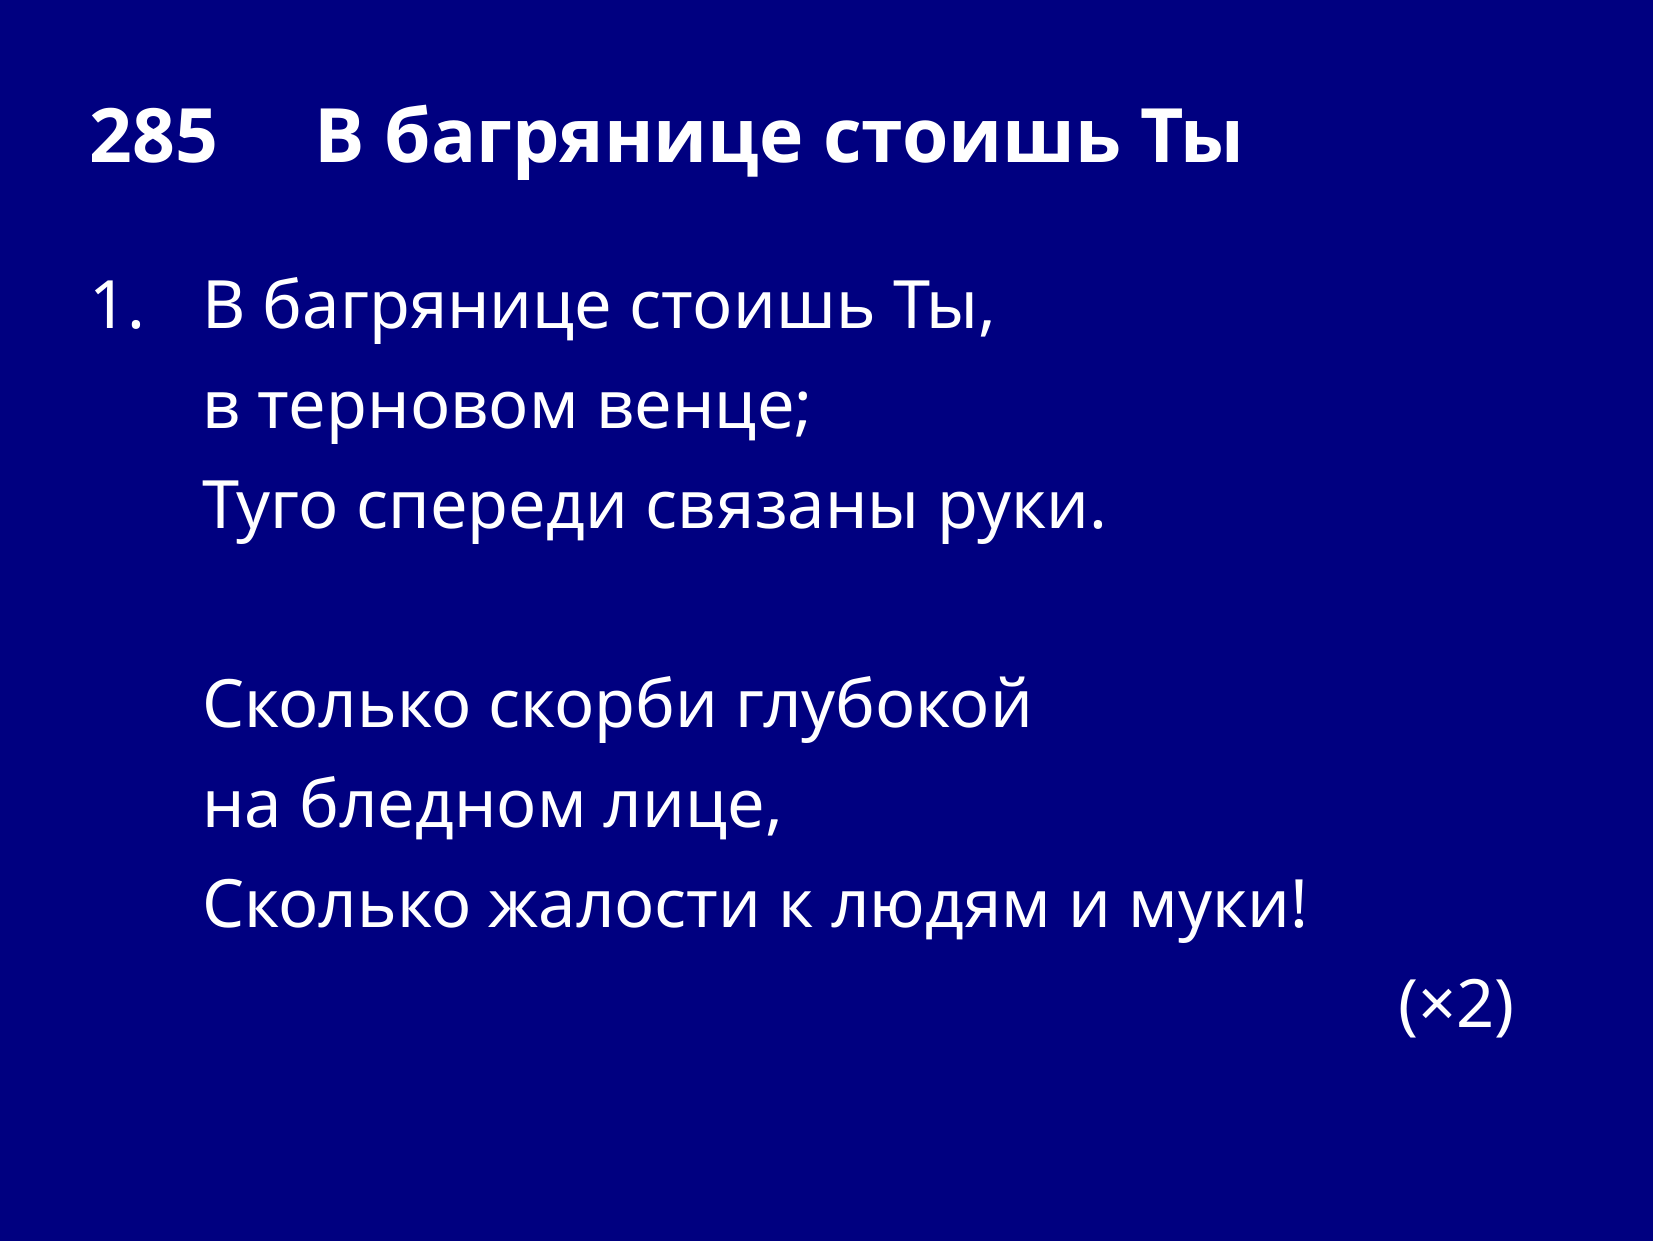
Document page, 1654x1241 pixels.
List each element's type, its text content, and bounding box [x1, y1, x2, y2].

text_box 1. В багрянице стоишь Ты, в терновом венцe; Туго спереди связаны руки. Сколько скорби глубокой на бледном лице, Сколько жалости к людям и муки! (×2) [75, 188, 1576, 1163]
text_box 285 В багрянице стоишь Ты [75, 75, 1576, 188]
